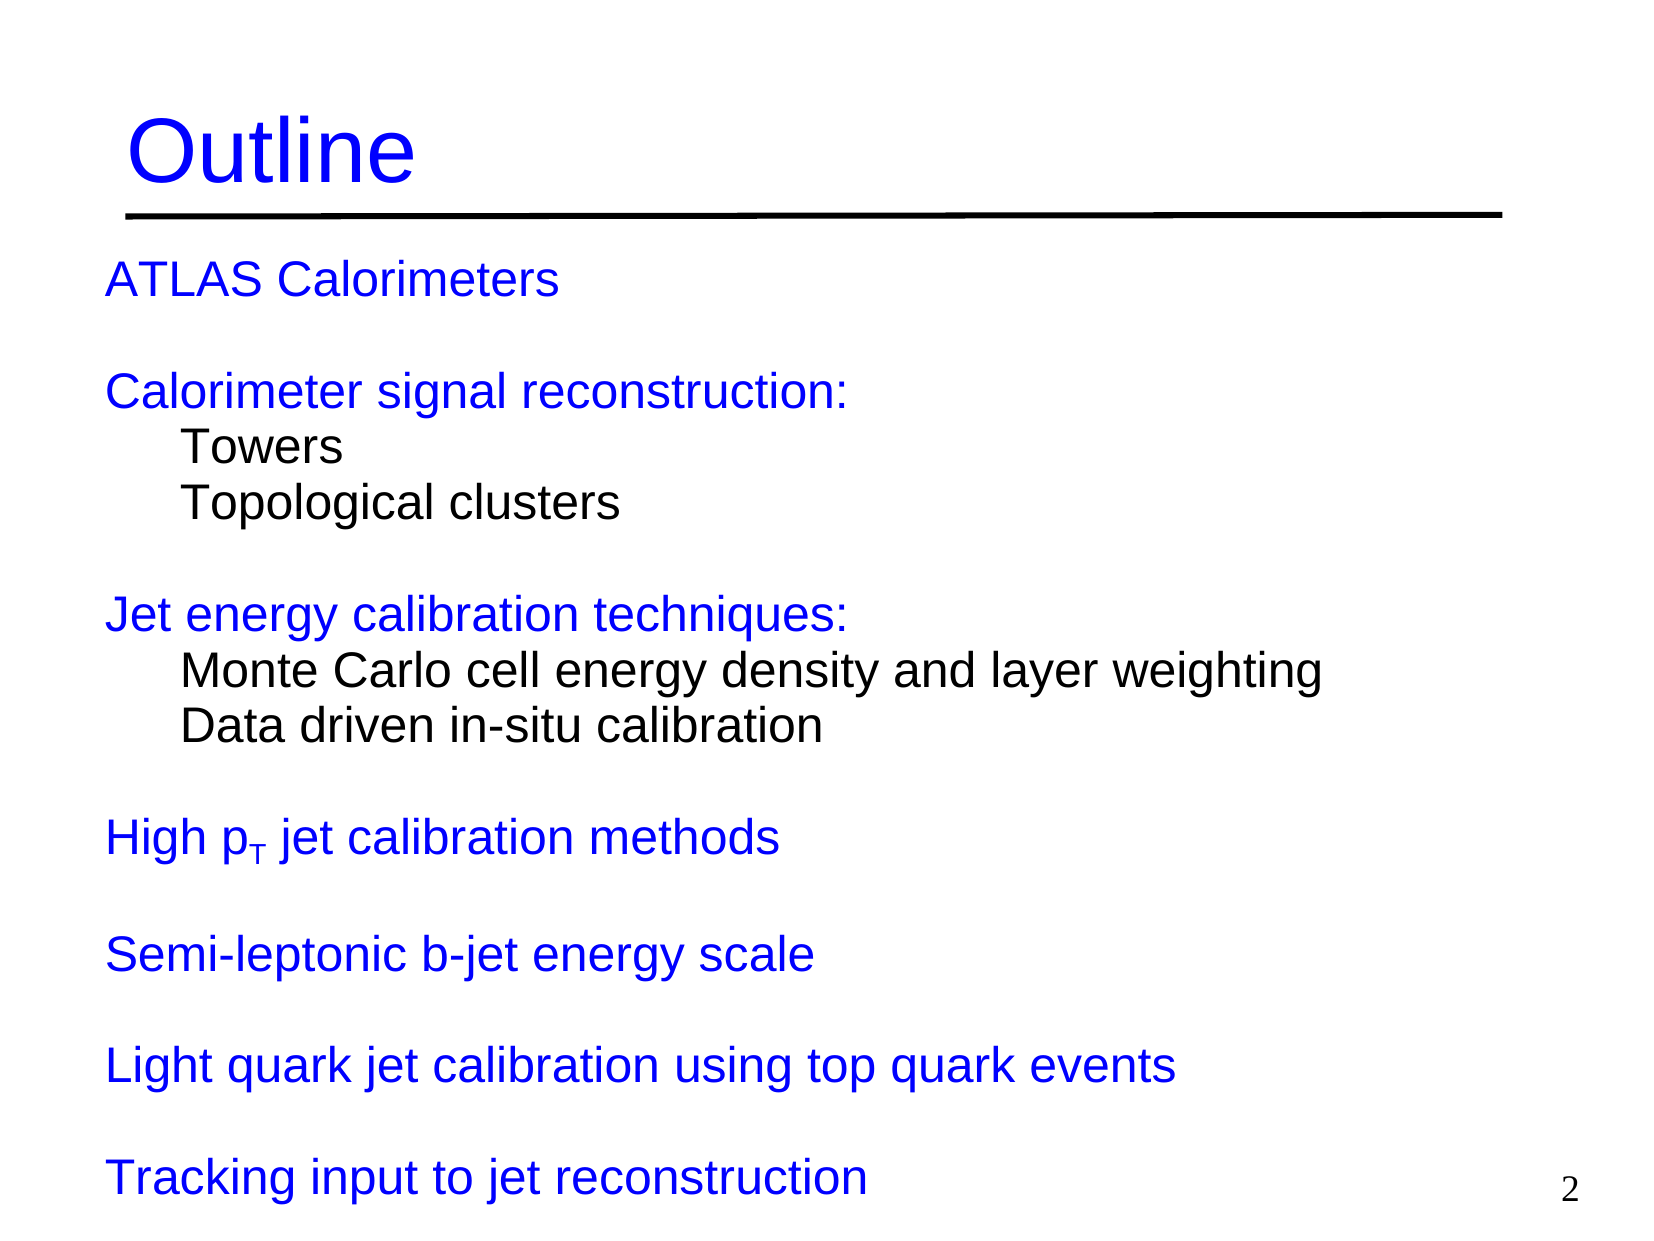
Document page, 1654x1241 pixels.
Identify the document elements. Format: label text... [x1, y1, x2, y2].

text_box Outline [126, 99, 1497, 214]
text_box ATLAS Calorimeters Calorimeter signal reconstruction: Towers Topological clusters Jet energy calibration techniques: Monte Carlo cell energy density and layer weighting Data driven in-situ calibration High pT jet calibration methods Semi-leptonic b-jet energy scale Light quark jet calibration using top quark events Tracking input to jet reconstruction [104, 251, 1303, 1205]
